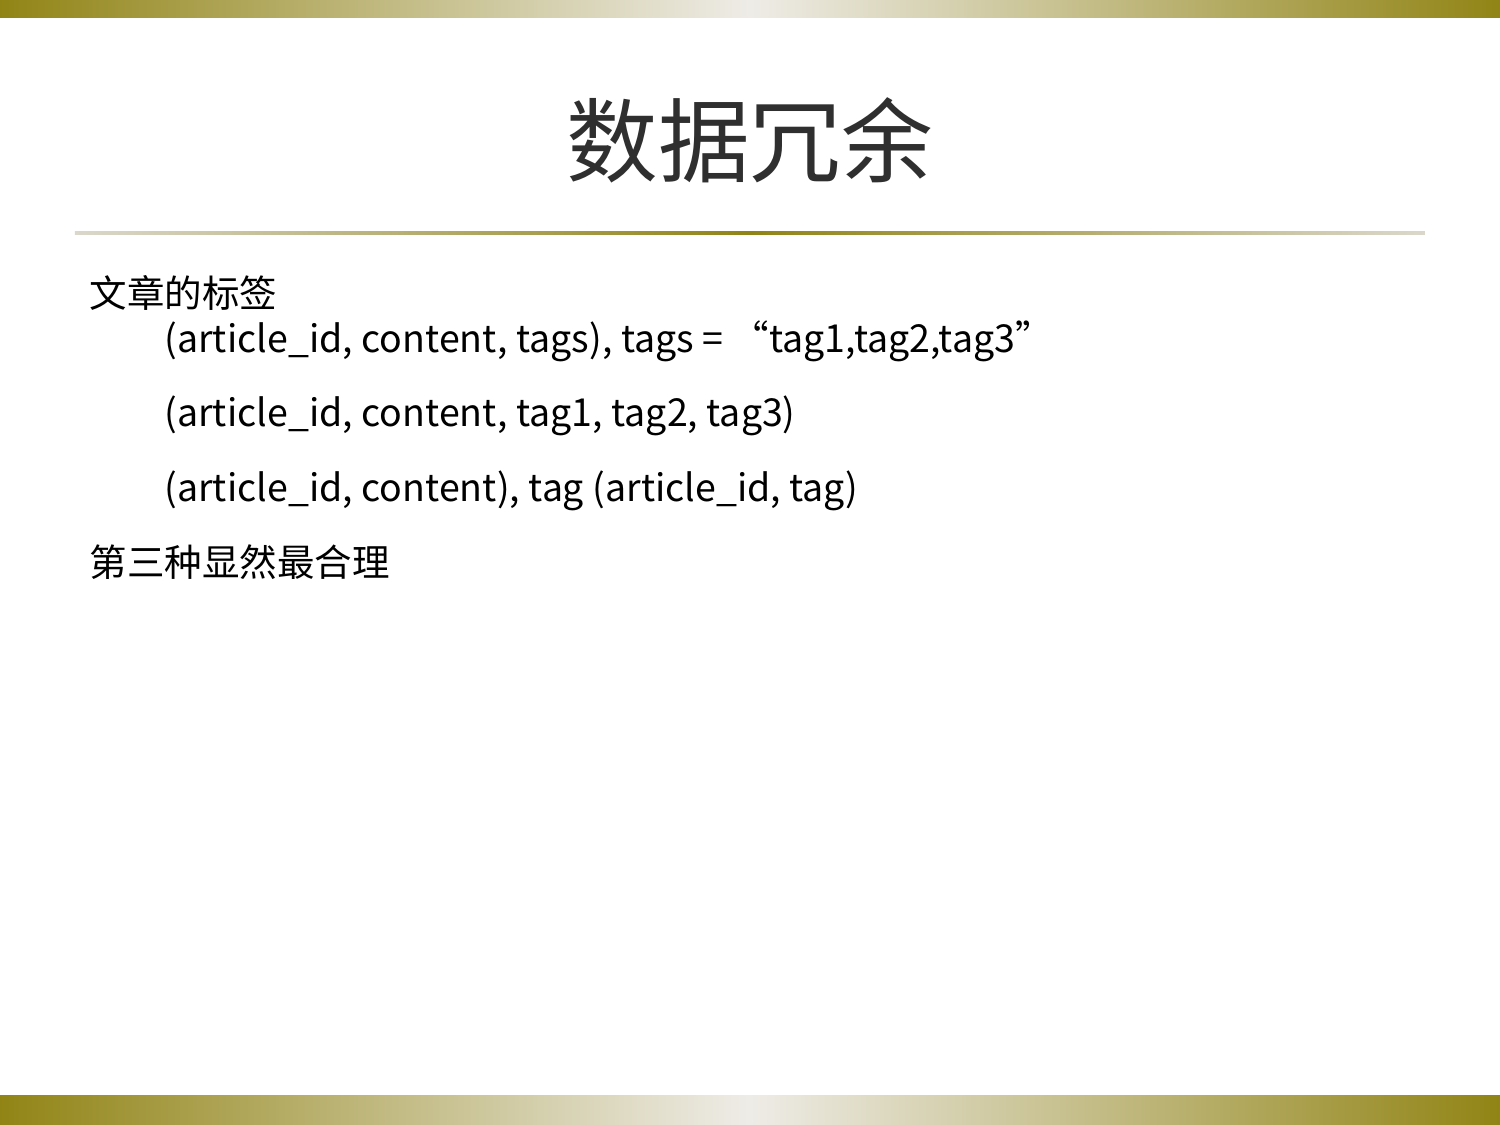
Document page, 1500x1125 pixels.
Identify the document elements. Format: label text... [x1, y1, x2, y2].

title 数据冗余 [75, 45, 1425, 233]
list 文章的标签 (article_id, content, tags), tags = “tag1,tag2,tag3” (article_id, content, tag1, tag2, tag3) (article_id, content), tag (article_id, tag) 第三种显然最合理 [75, 262, 1425, 1032]
